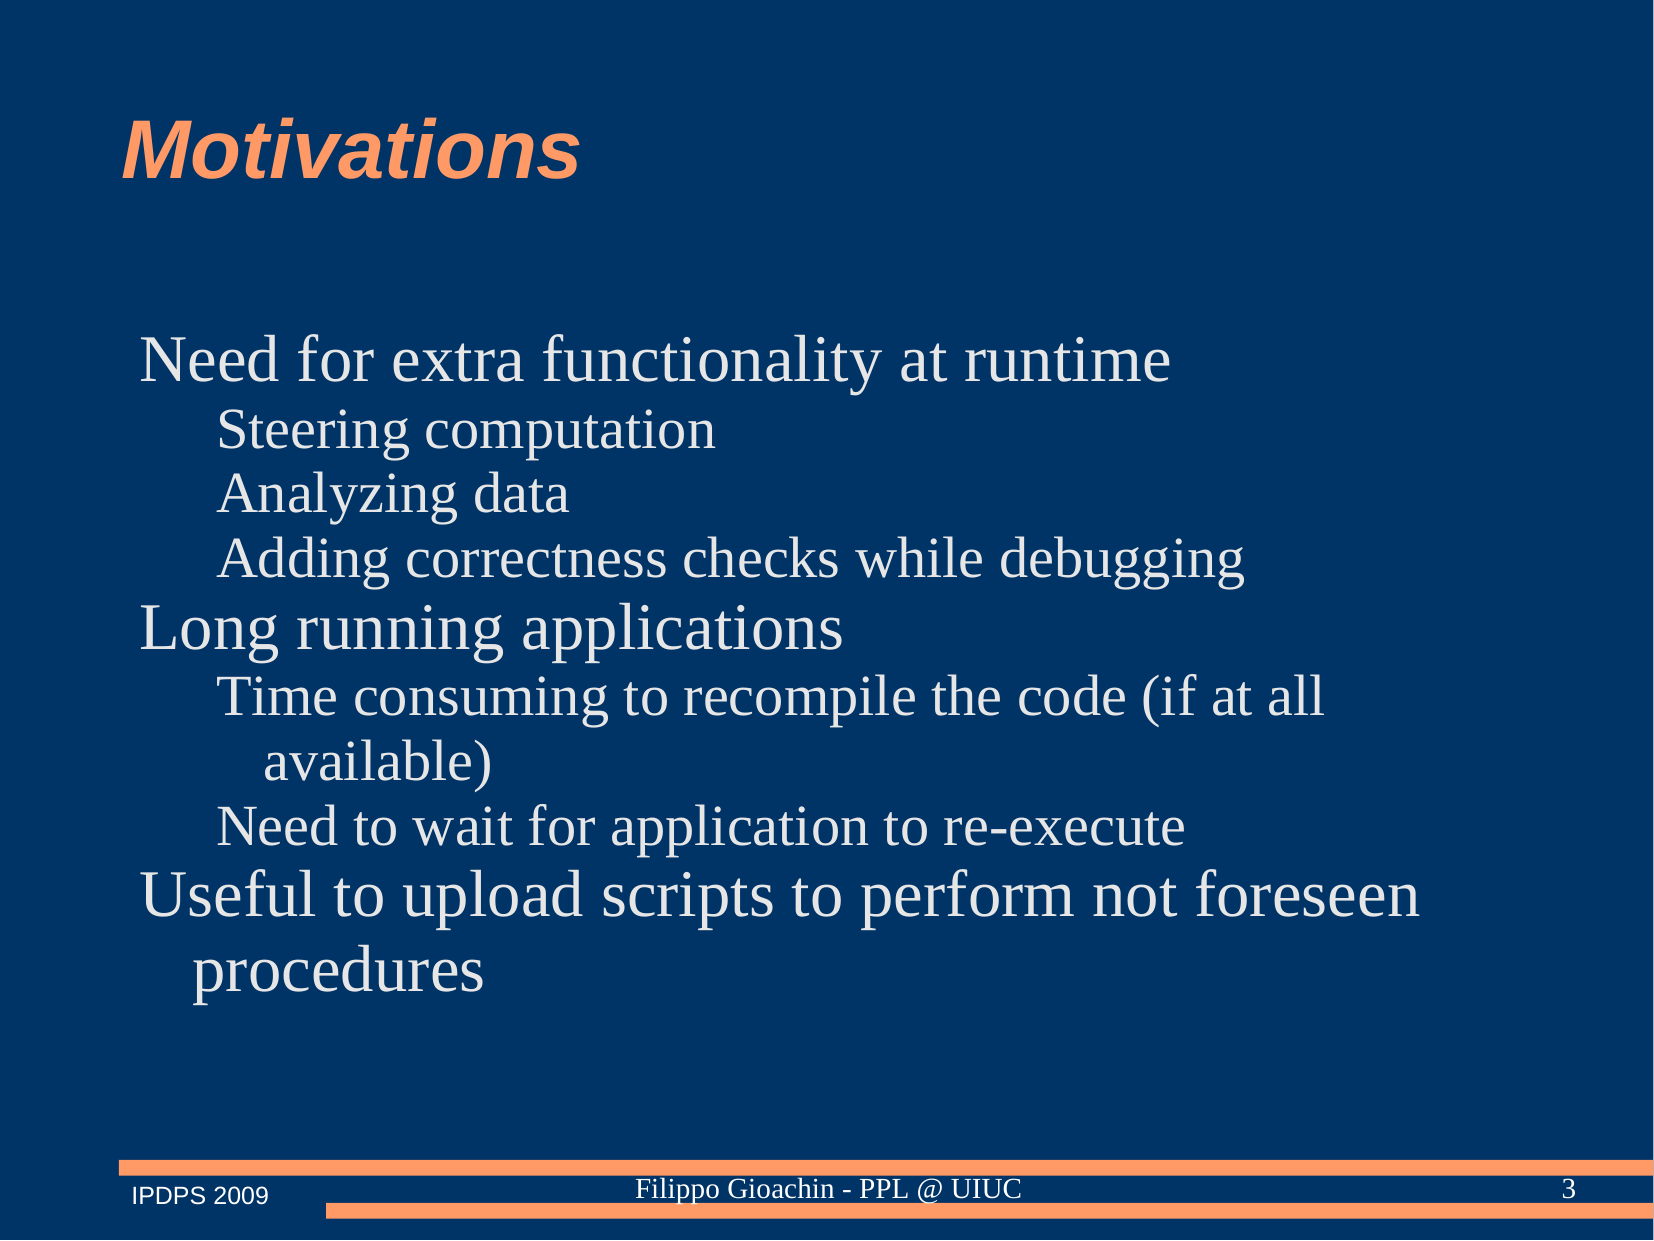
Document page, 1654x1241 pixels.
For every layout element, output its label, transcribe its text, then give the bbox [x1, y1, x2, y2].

list Need for extra functionality at runtime Steering computation Analyzing data Adding correctness checks while debugging Long running applications Time consuming to recompile the code (if at all available) Need to wait for application to re-execute Useful to upload scripts to perform not foreseen procedures [121, 322, 1561, 1118]
title Motivations [121, 53, 1534, 247]
